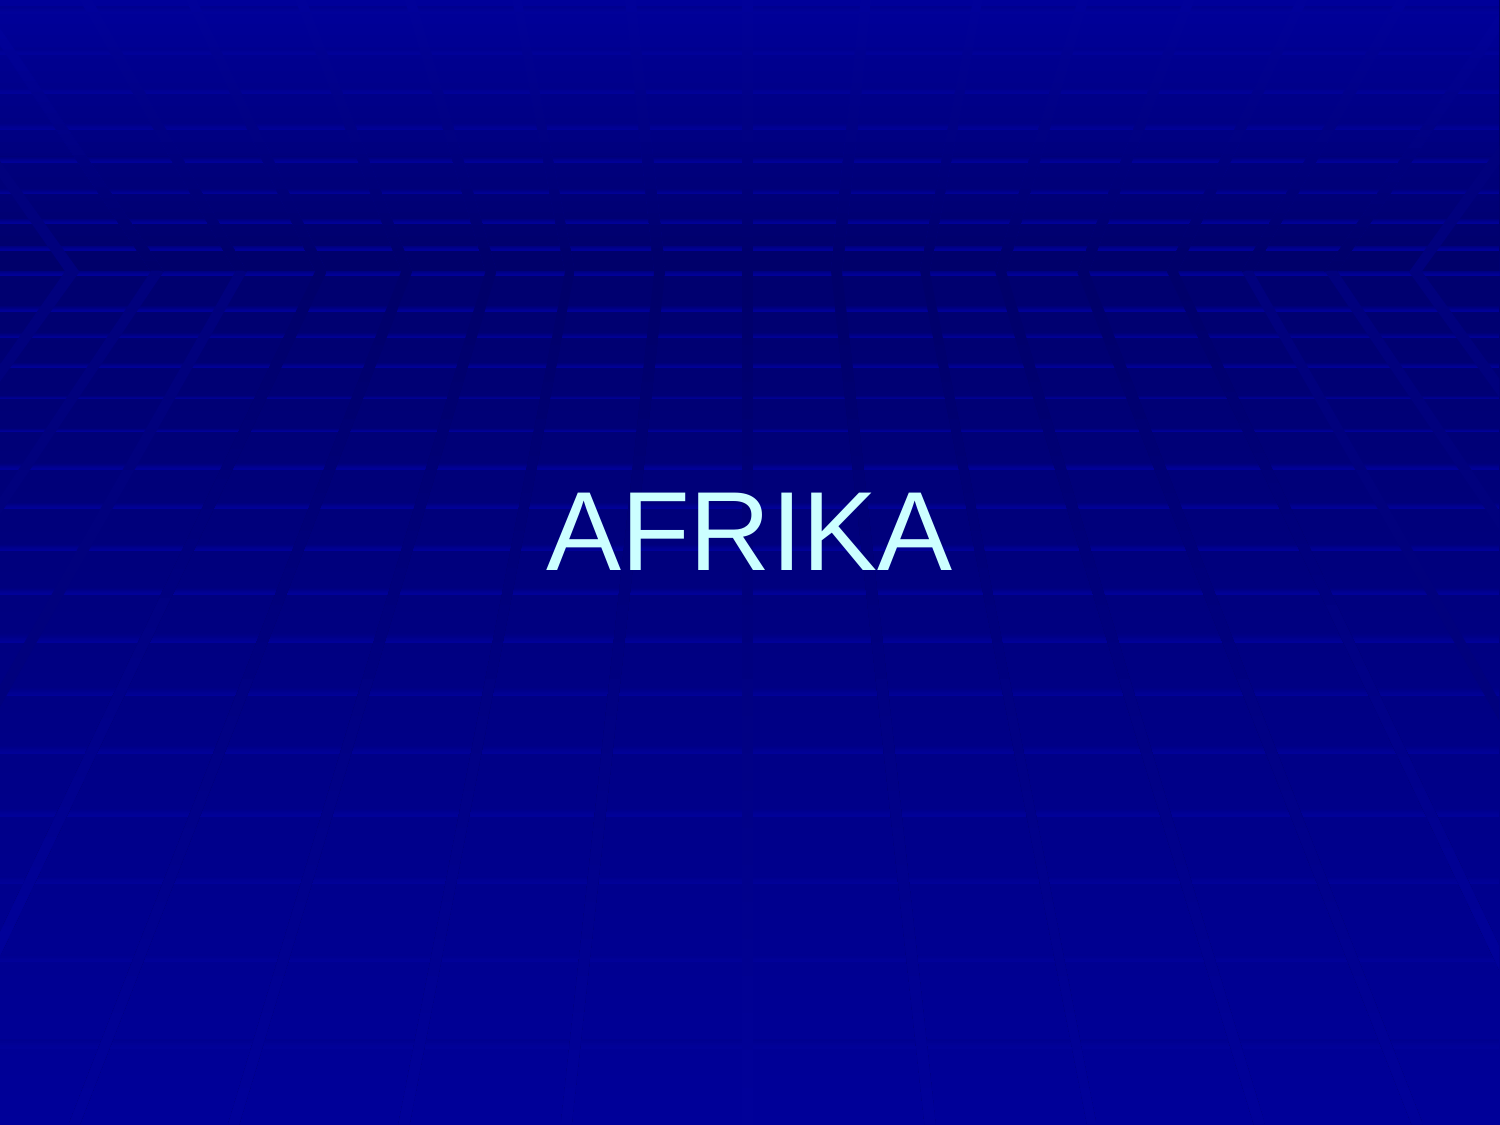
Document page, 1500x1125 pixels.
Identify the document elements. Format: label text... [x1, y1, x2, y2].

title AFRIKA [74, 315, 1425, 600]
